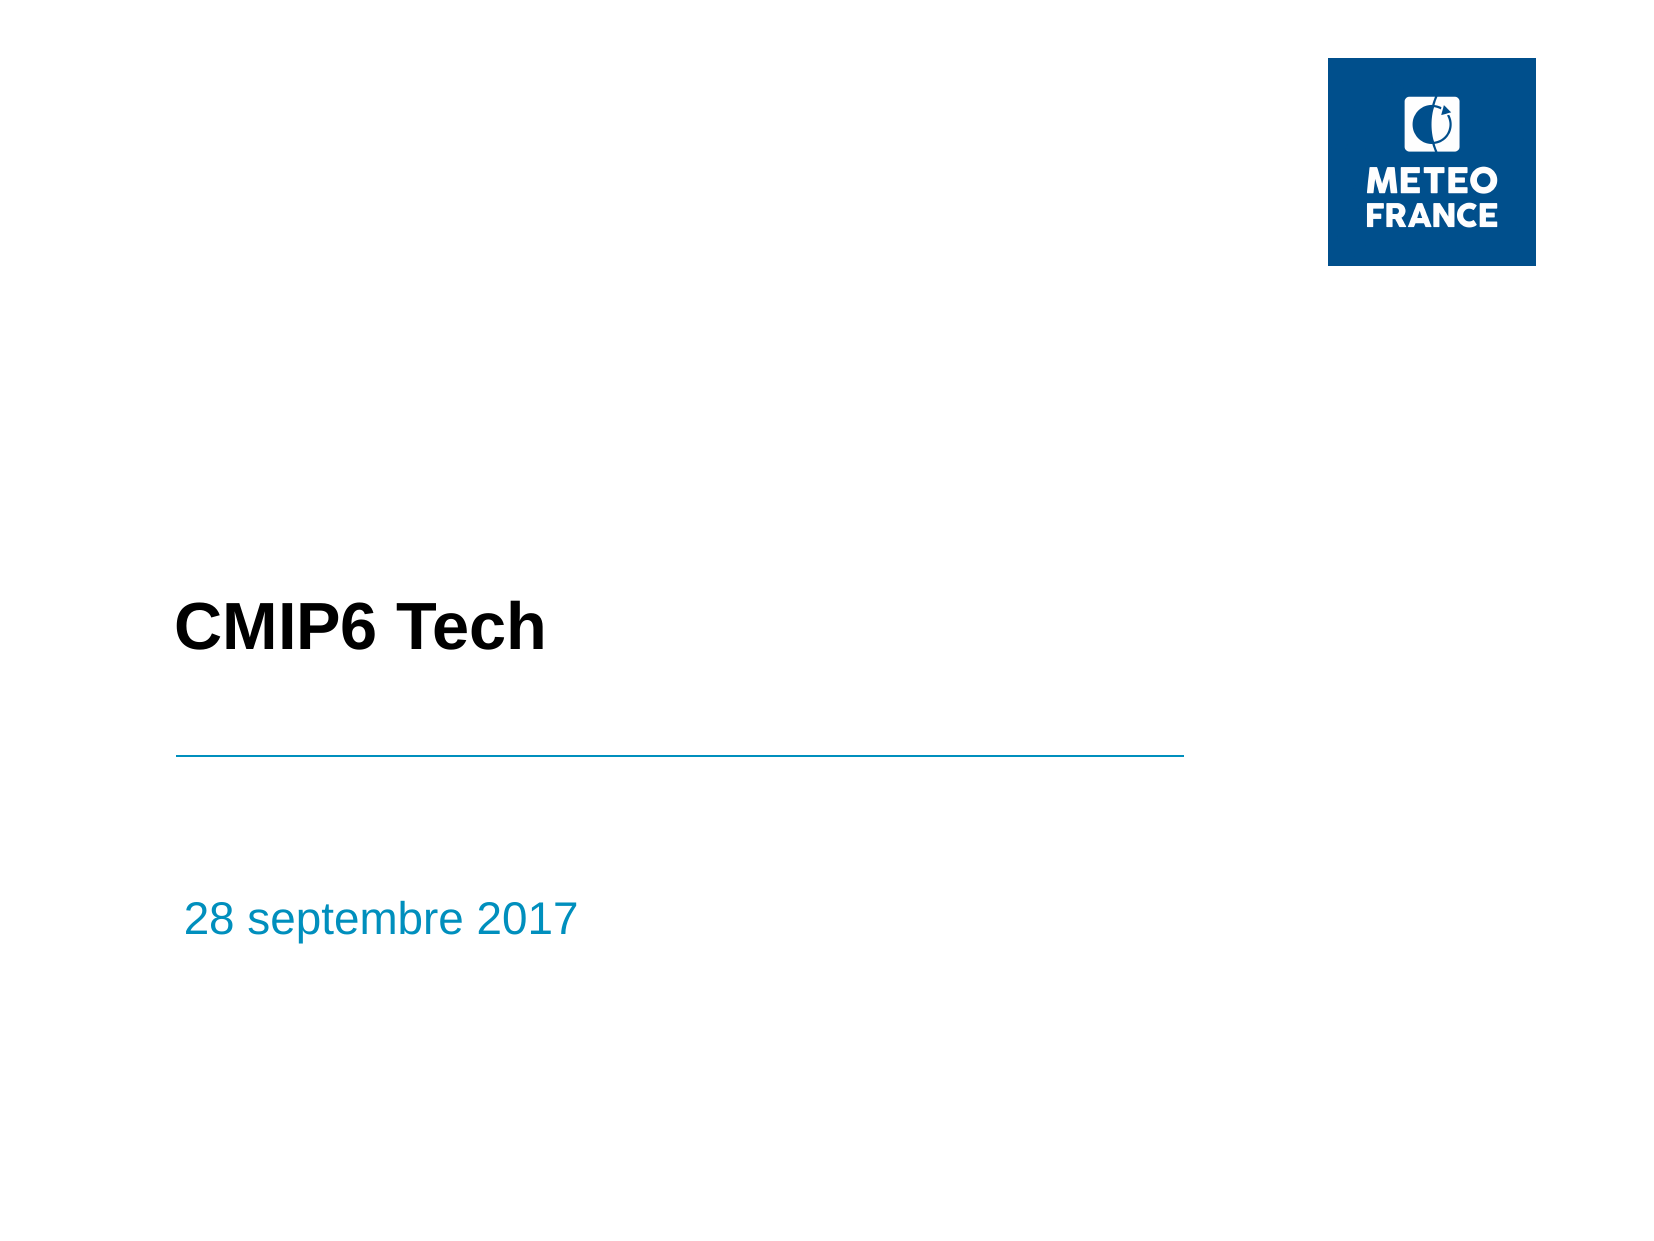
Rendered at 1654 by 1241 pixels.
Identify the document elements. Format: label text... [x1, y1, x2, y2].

picture [1328, 58, 1536, 266]
title 28 septembre 2017 [183, 813, 1542, 973]
title CMIP6 Tech [174, 513, 1518, 739]
